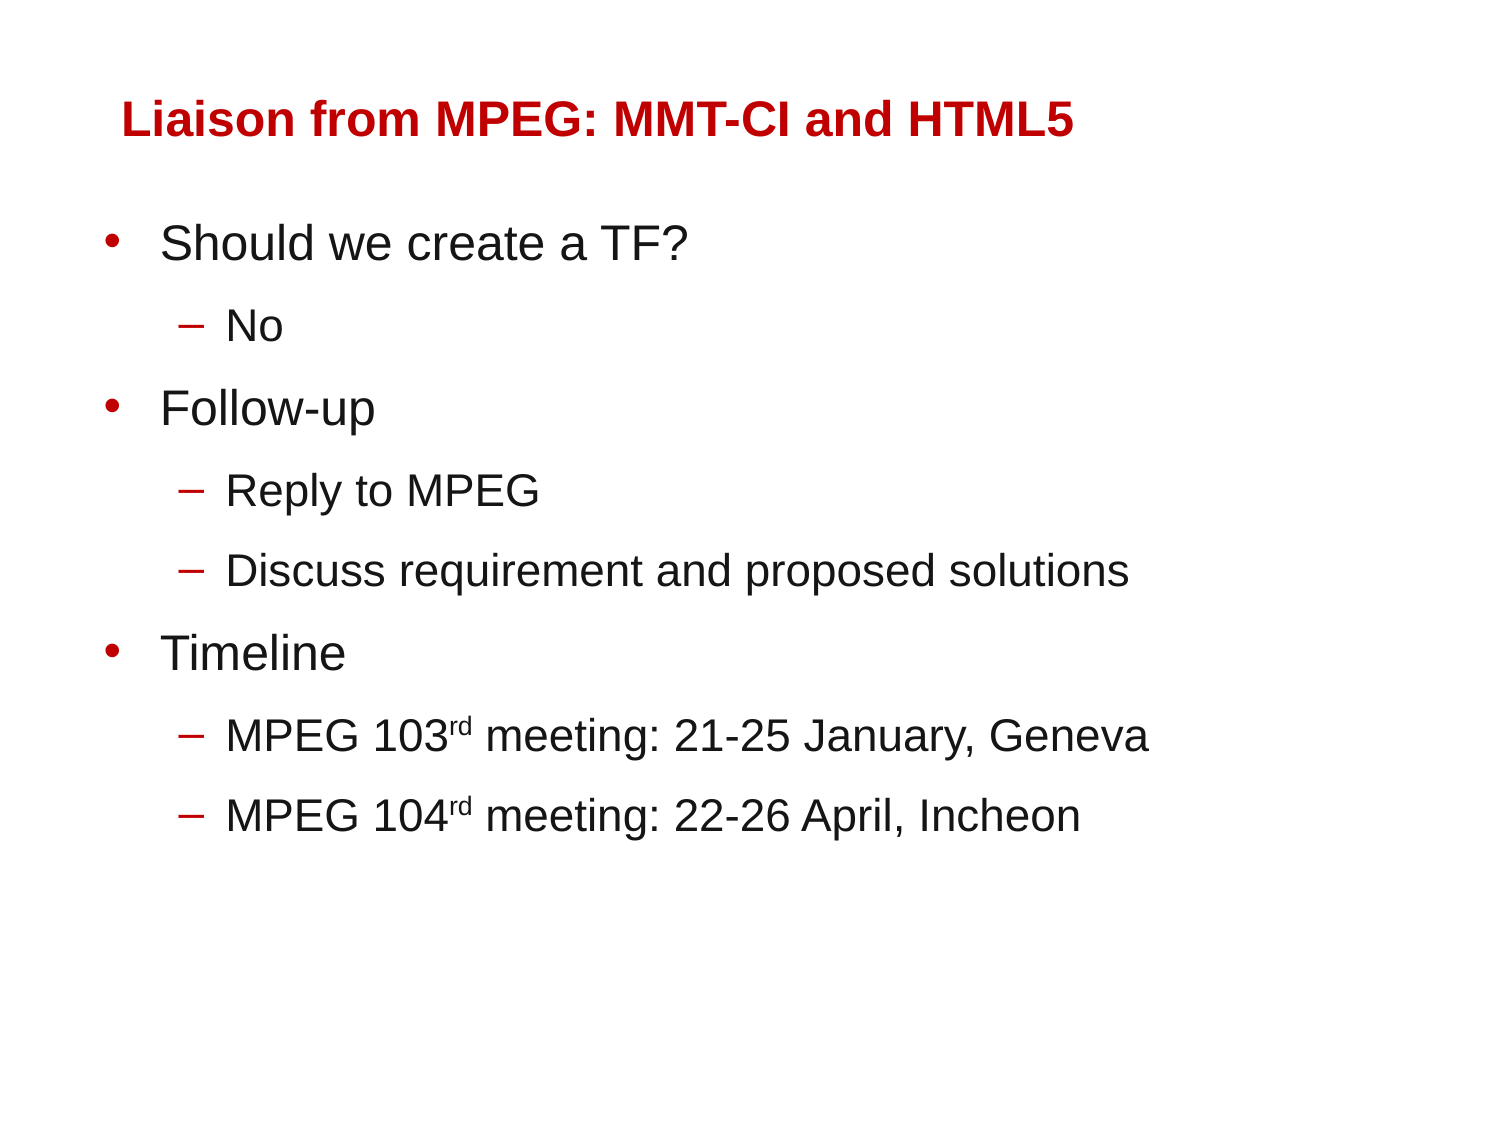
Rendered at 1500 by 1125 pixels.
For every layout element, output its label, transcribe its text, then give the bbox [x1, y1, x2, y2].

list Should we create a TF? No Follow-up Reply to MPEG Discuss requirement and proposed solutions Timeline MPEG 103rd meeting: 21-25 January, Geneva MPEG 104rd meeting: 22-26 April, Incheon [88, 203, 1412, 871]
title Liaison from MPEG: MMT-CI and HTML5 [88, 70, 1412, 162]
